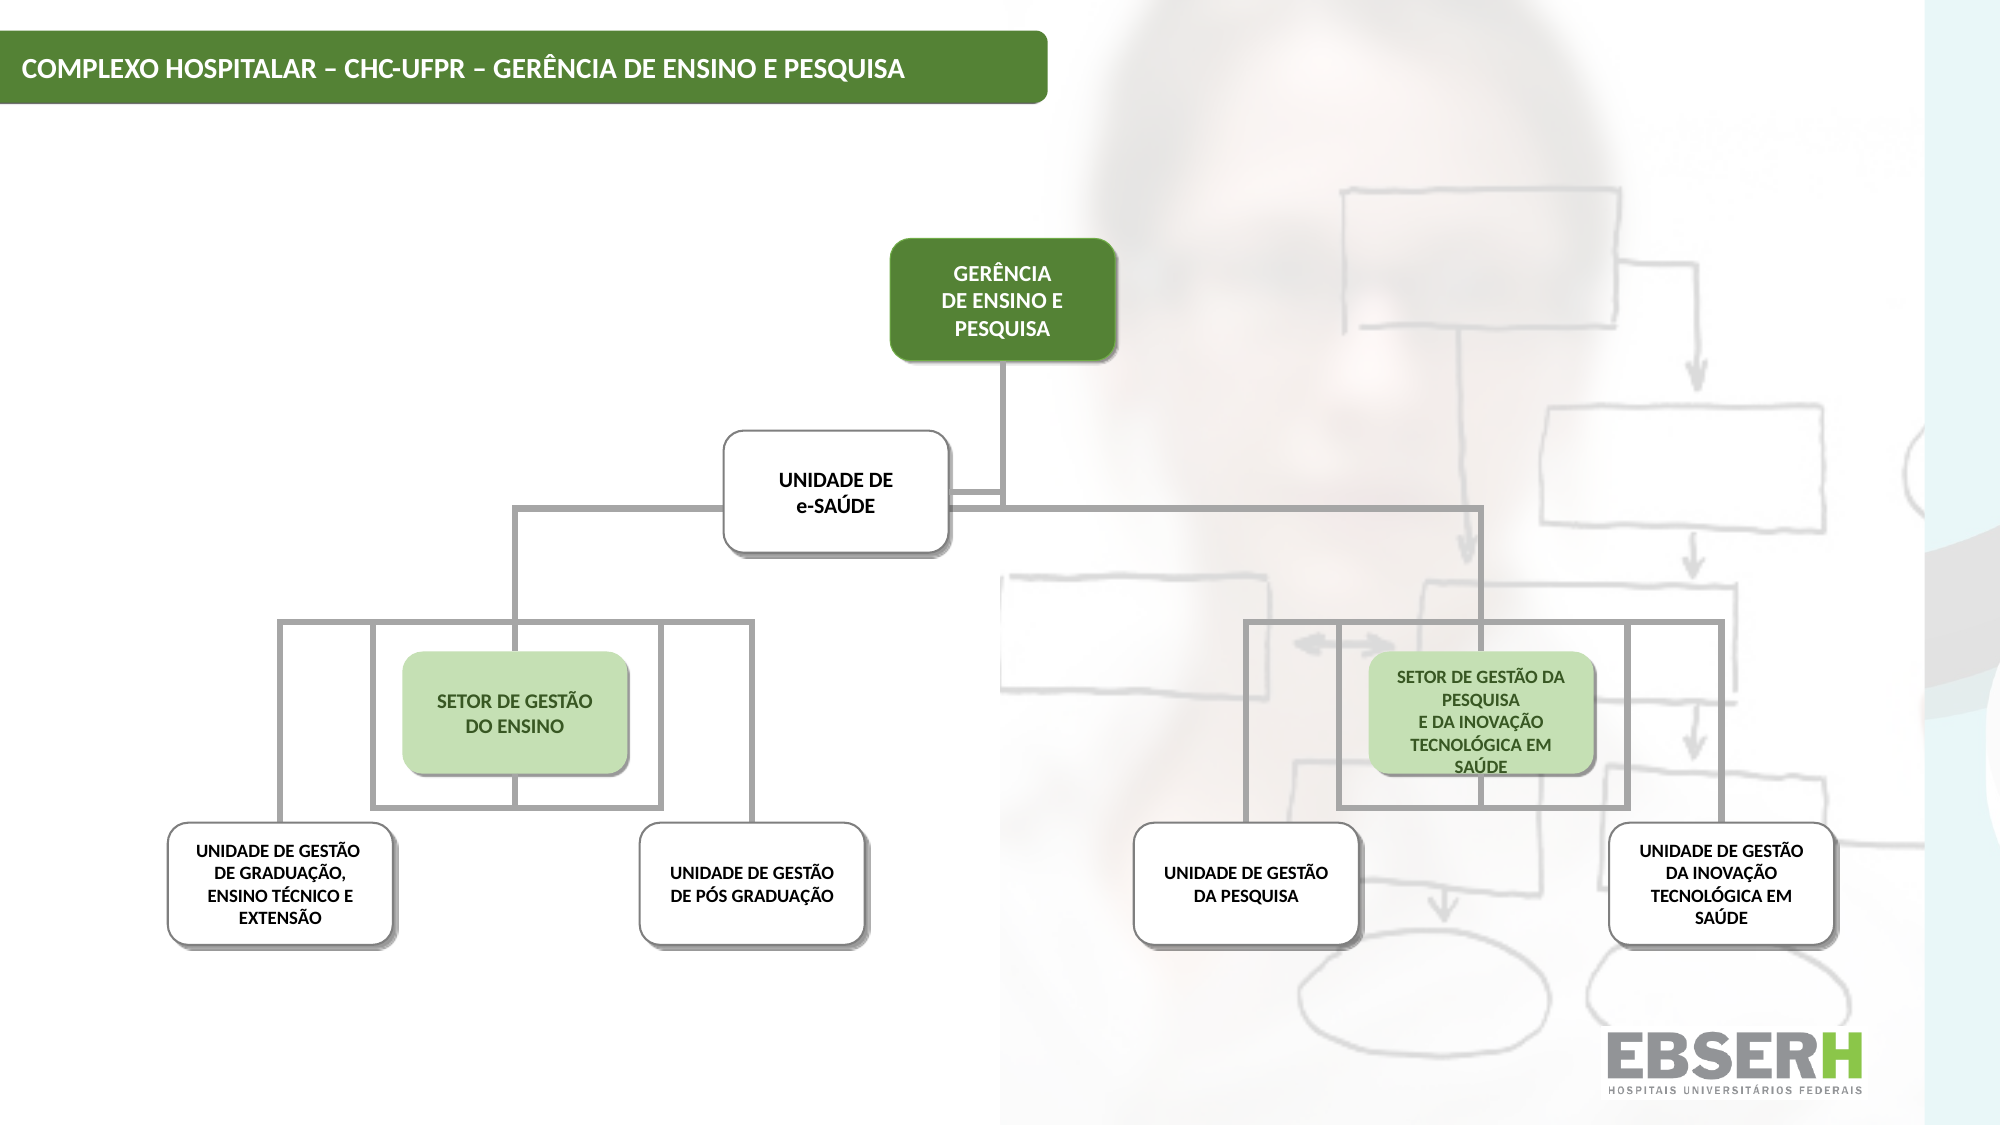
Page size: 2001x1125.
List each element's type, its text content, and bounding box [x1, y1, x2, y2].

text_box GERÊNCIA DE ENSINO E PESQUISA [890, 238, 1116, 361]
text_box UNIDADE DE e-SAÚDE [723, 430, 949, 553]
text_box UNIDADE DE GESTÃO DA PESQUISA [1133, 822, 1359, 945]
text_box SETOR DE GESTÃO DO ENSINO [402, 651, 628, 774]
text_box SETOR DE GESTÃO DA PESQUISA E DA INOVAÇÃO TECNOLÓGICA EM SAÚDE [1368, 651, 1594, 774]
text_box UNIDADE DE GESTÃO DE PÓS GRADUAÇÃO [639, 822, 865, 945]
text_box UNIDADE DE GESTÃO DA INOVAÇÃO TECNOLÓGICA EM SAÚDE [1609, 822, 1835, 945]
text_box COMPLEXO HOSPITALAR – CHC-UFPR – GERÊNCIA DE ENSINO E PESQUISA [0, 30, 1048, 103]
text_box UNIDADE DE GESTÃO DE GRADUAÇÃO, ENSINO TÉCNICO E EXTENSÃO [167, 822, 393, 945]
